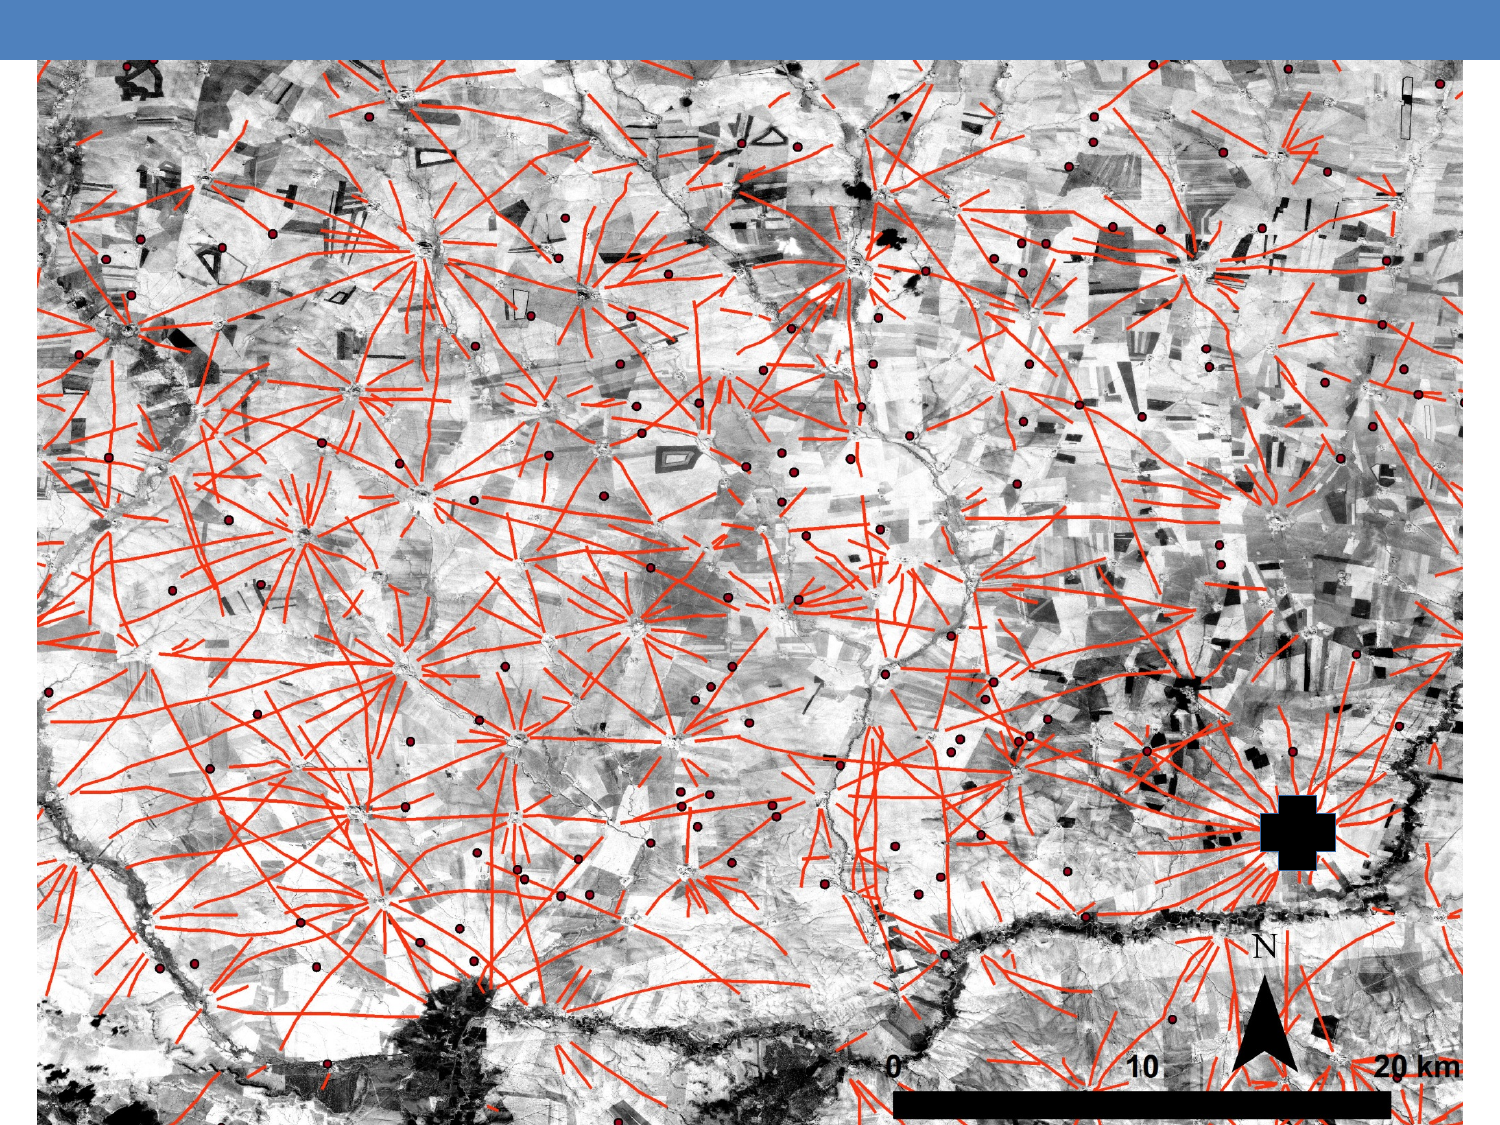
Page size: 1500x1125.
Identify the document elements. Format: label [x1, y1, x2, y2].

text_box [1260, 795, 1336, 871]
picture [37, 60, 1463, 1125]
